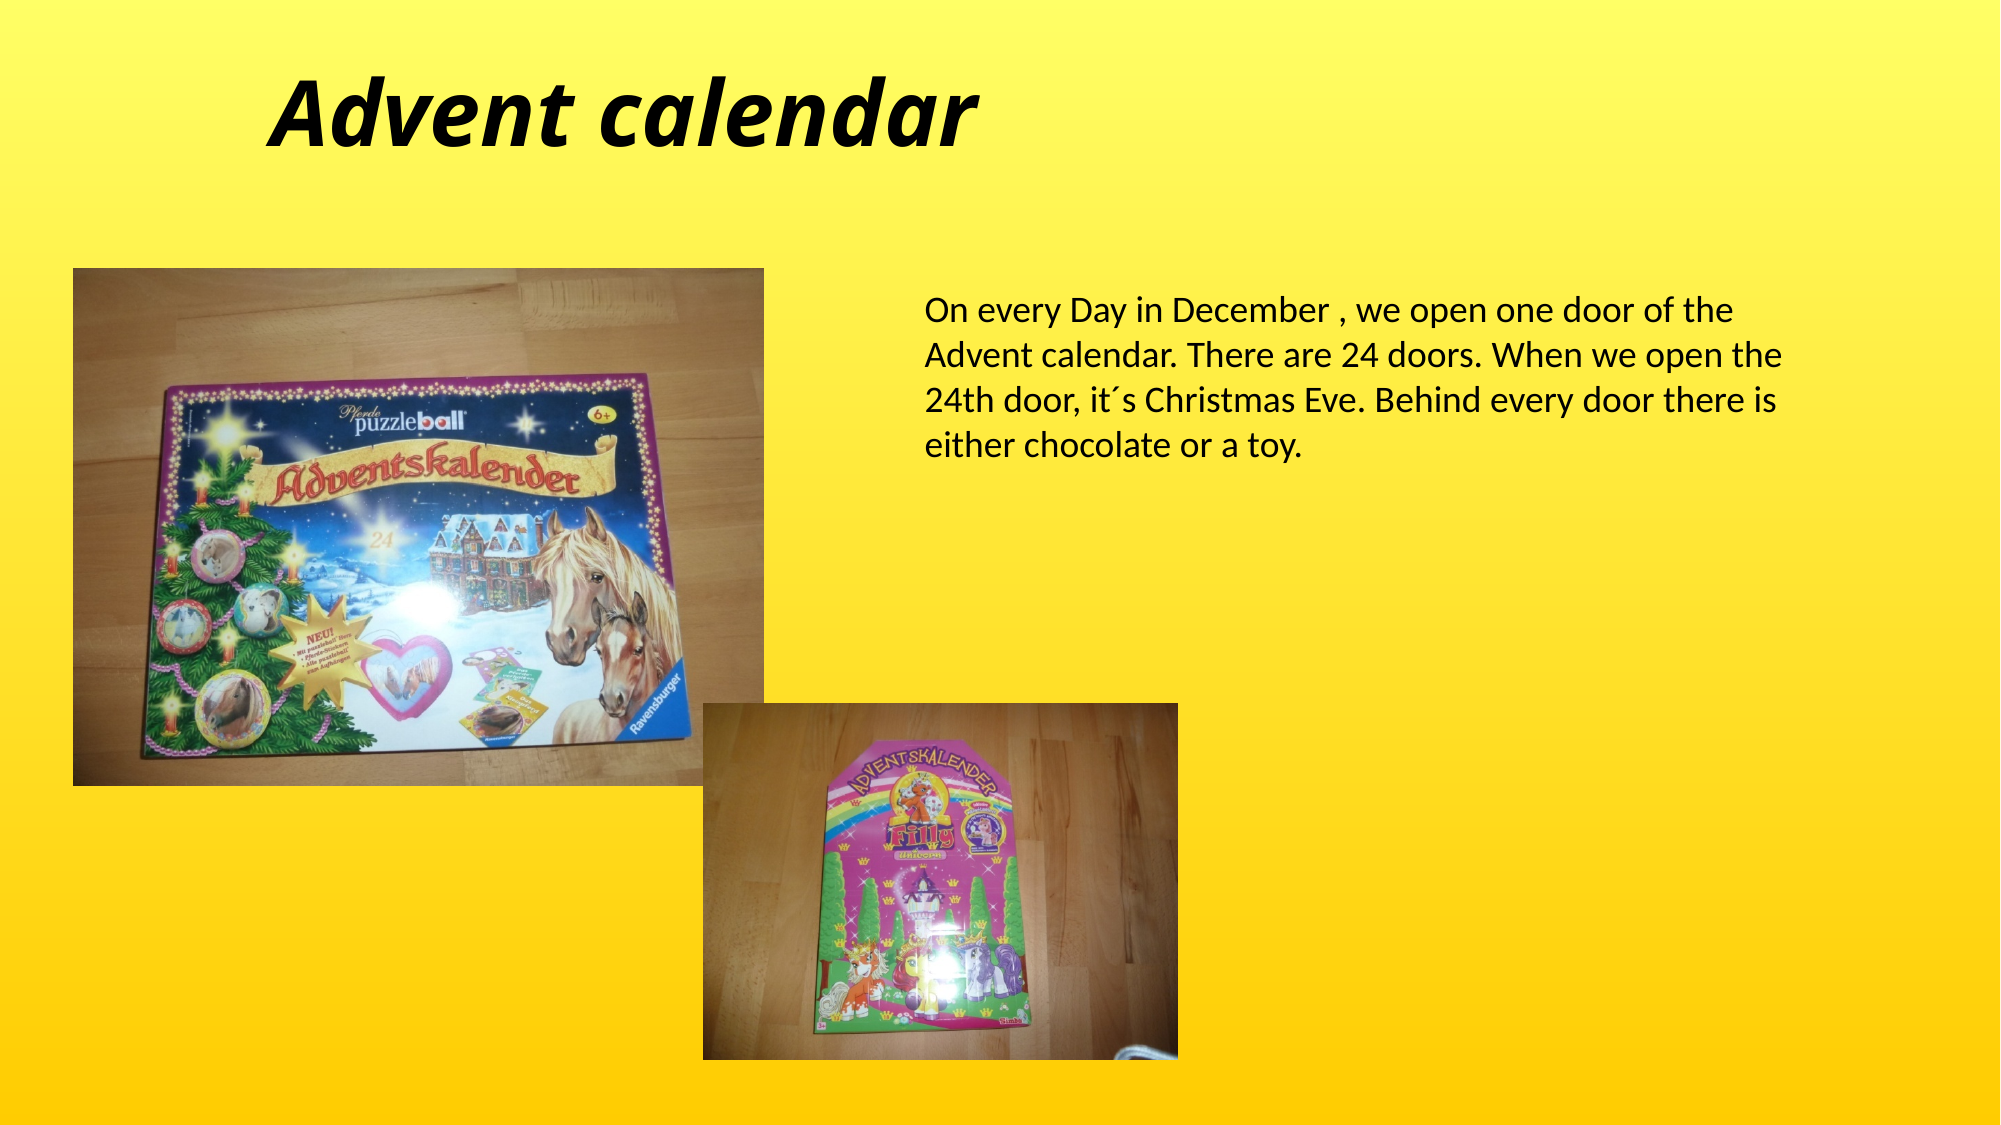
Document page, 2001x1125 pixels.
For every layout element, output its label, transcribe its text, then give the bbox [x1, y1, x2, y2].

text_box On Christmas the hole family comes together or we travel to our family. [1178, 712, 2000, 716]
text_box On every Day in December , we open one door of the Advent calendar. There are 24 doors. When we open the 24th door, it´s Christmas Eve. Behind every door there is either chocolate or a toy. [909, 277, 1807, 473]
title Advent calendar [137, 59, 1863, 278]
picture [73, 268, 1178, 1060]
